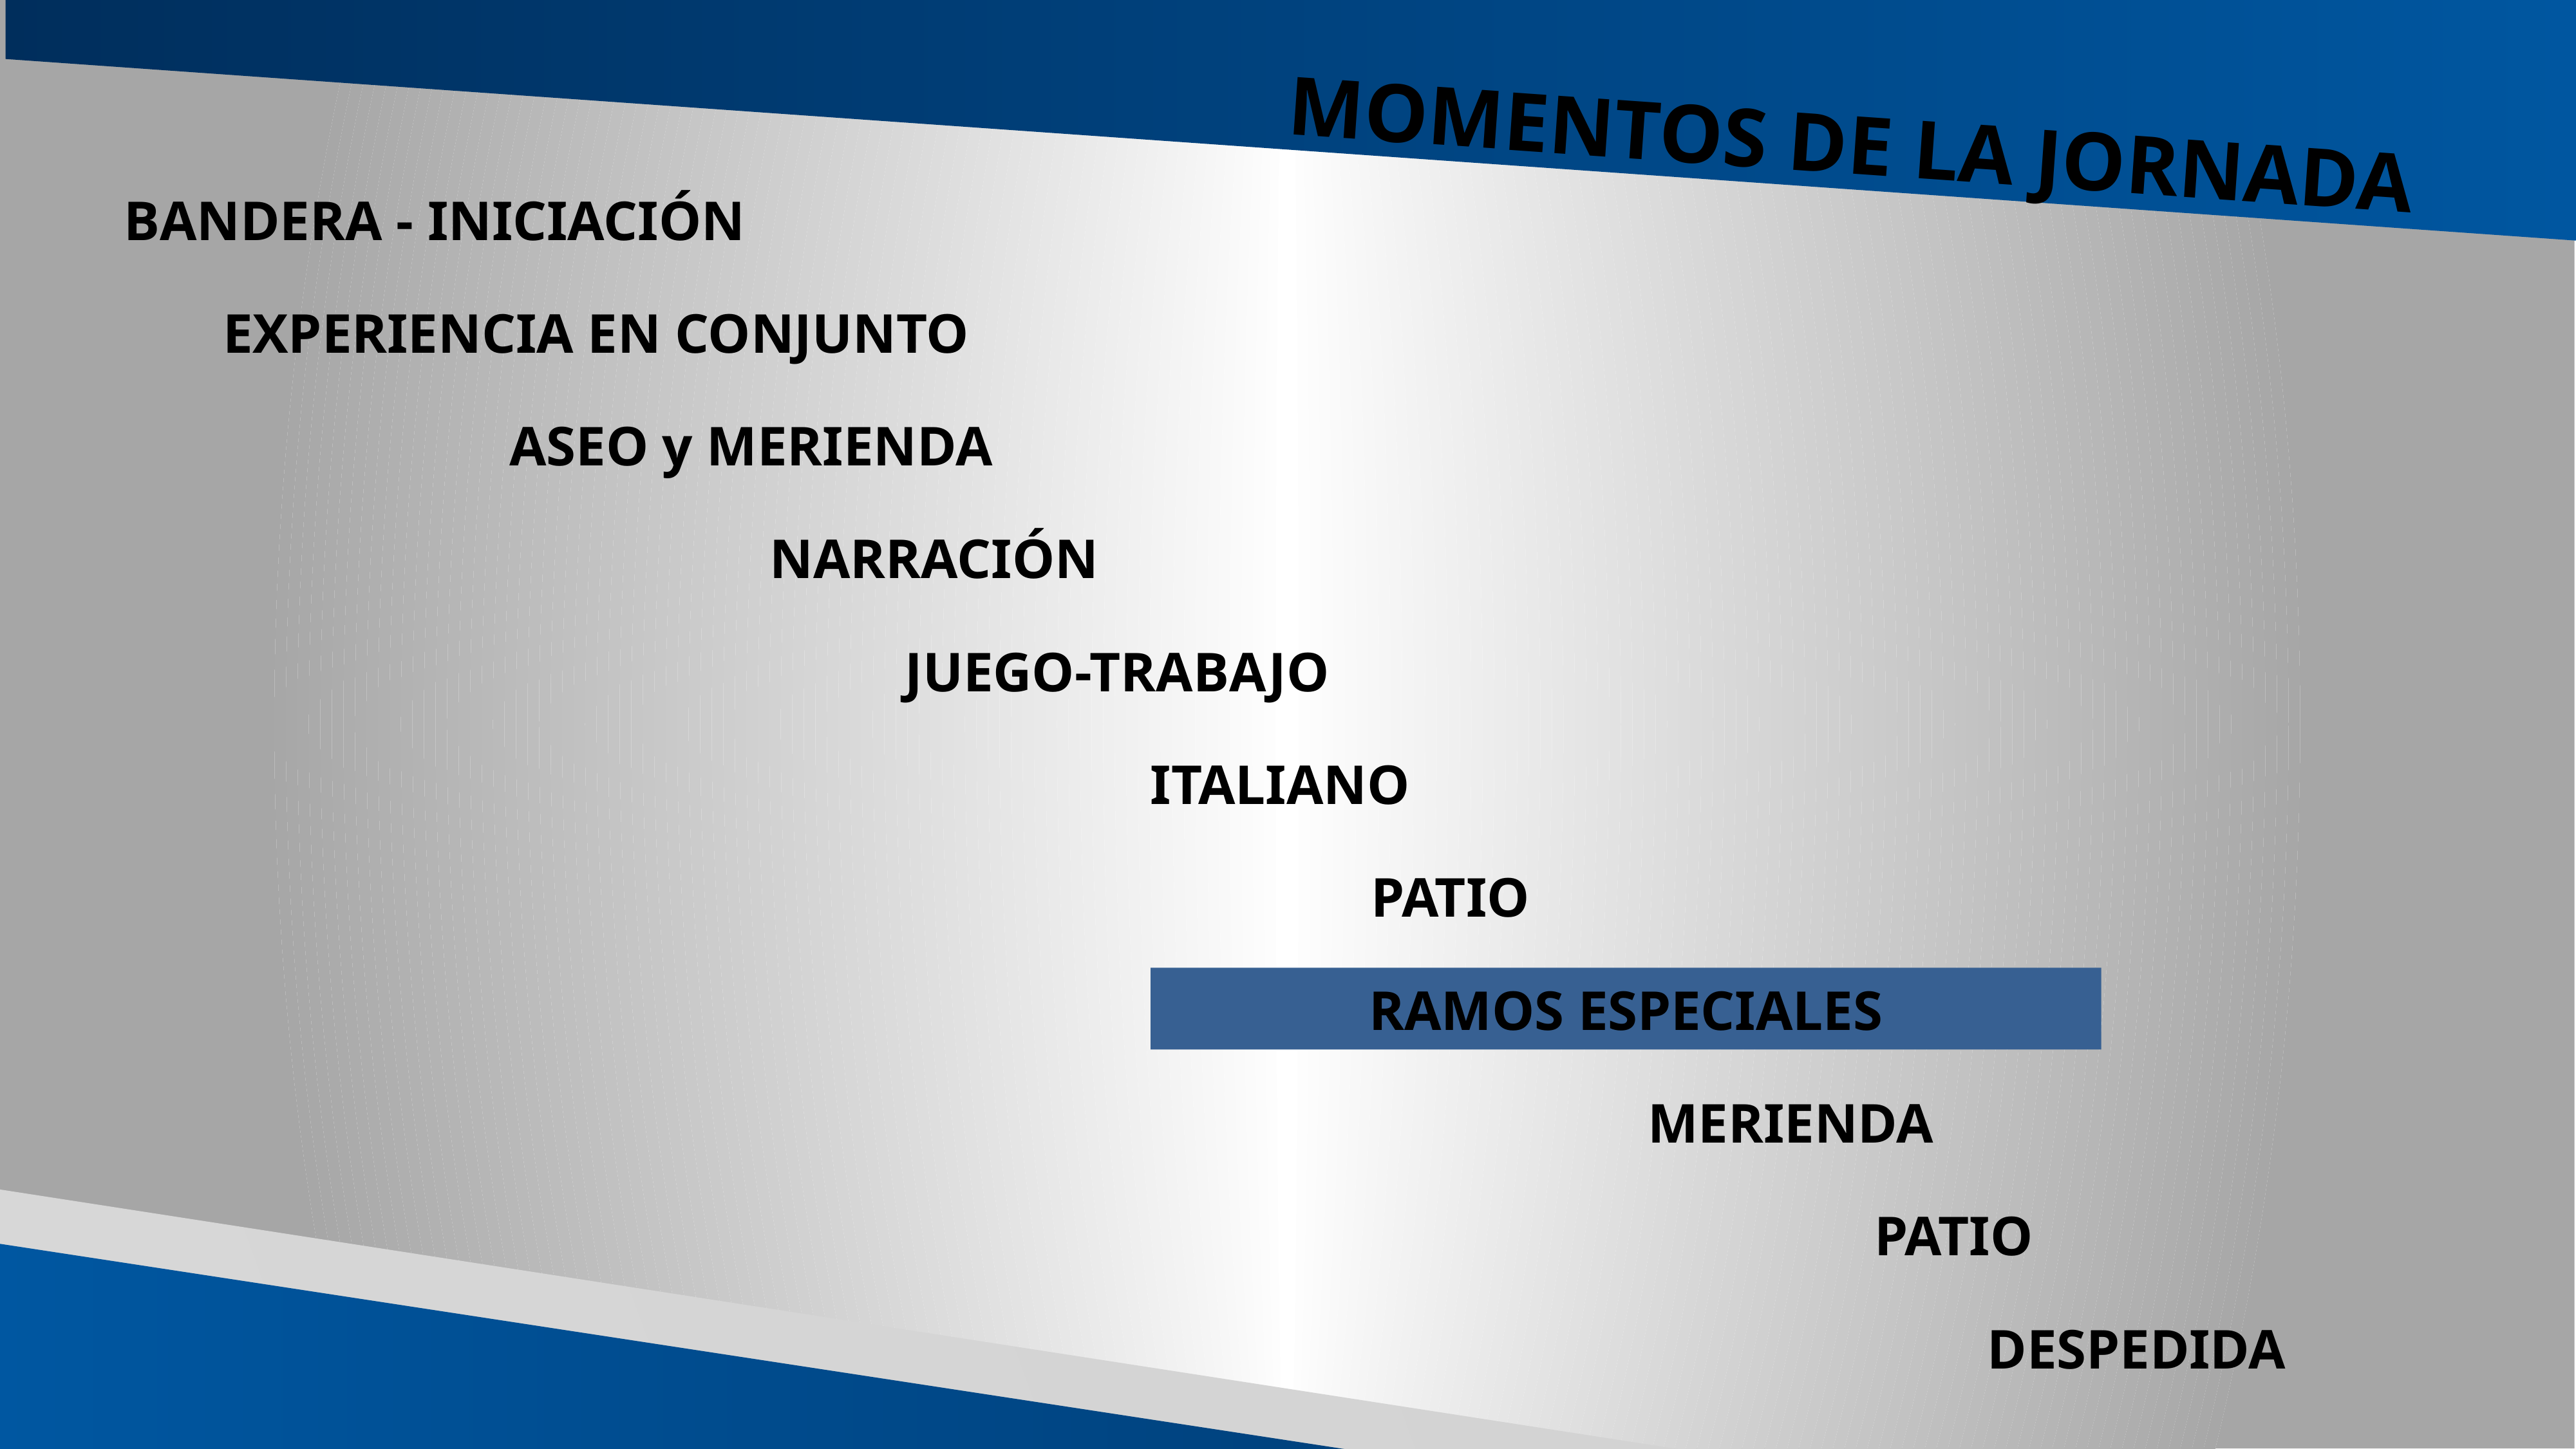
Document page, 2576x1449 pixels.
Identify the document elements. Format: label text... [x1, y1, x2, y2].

text_box ASEO y MERIENDA [276, 403, 1227, 485]
text_box RAMOS ESPECIALES [1151, 968, 2101, 1050]
text_box EXPERIENCIA EN CONJUNTO [120, 290, 1071, 373]
text_box DESPEDIDA [1661, 1306, 2576, 1388]
text_box JUEGO-TRABAJO [642, 629, 1593, 711]
text_box PATIO [975, 855, 1926, 937]
text_box BANDERA - INICIACIÓN [0, 178, 910, 260]
text_box MERIENDA [1315, 1080, 2266, 1163]
text_box [5, 0, 2576, 241]
text_box NARRACIÓN [458, 516, 1410, 599]
text_box ITALIANO [805, 742, 1756, 824]
text_box PATIO [1478, 1193, 2429, 1276]
text_box MOMENTOS DE LA JORNADA [1275, 1, 2430, 235]
text_box [0, 1189, 1678, 1449]
